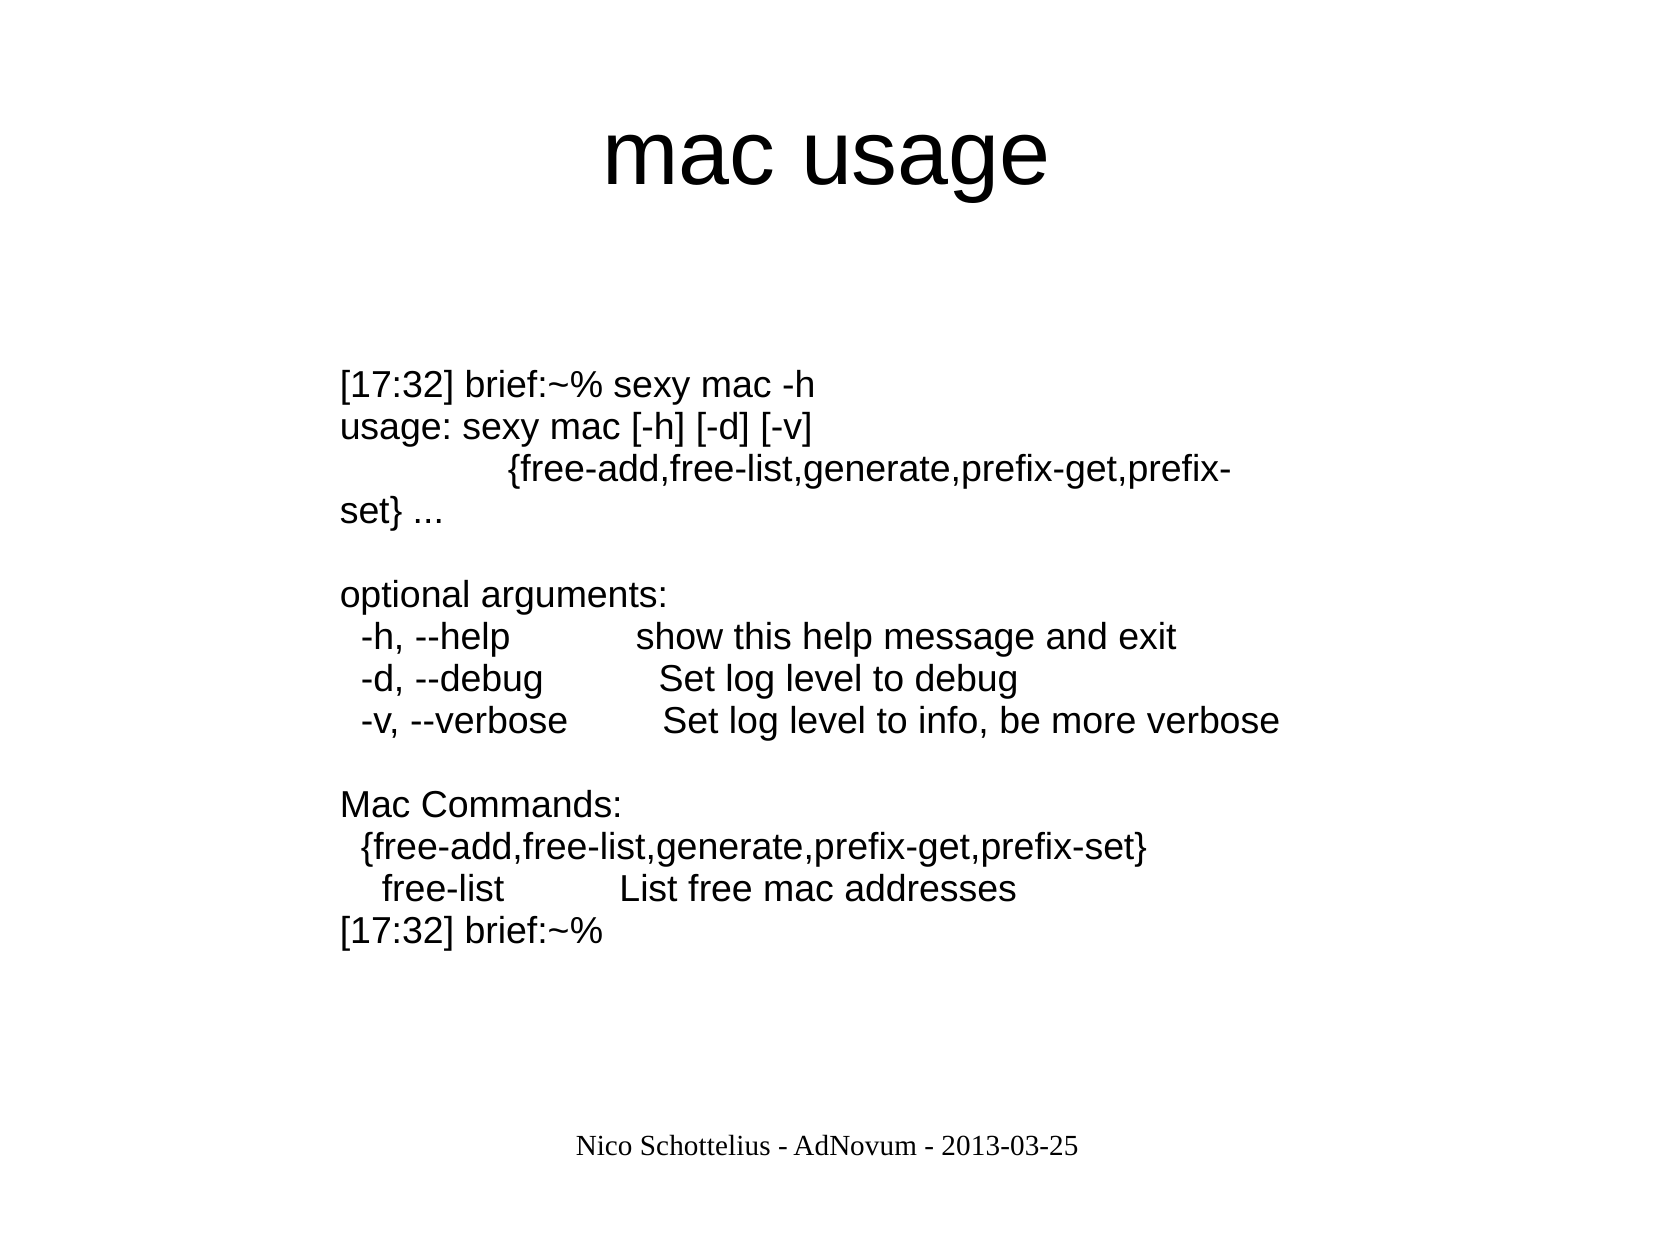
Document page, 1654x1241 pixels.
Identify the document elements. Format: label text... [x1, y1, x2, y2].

text_box [17:32] brief:~% sexy mac -h usage: sexy mac [-h] [-d] [-v] {free-add,free-list,generate,prefix-get,prefix-set} ... optional arguments: -h, --help show this help message and exit -d, --debug Set log level to debug -v, --verbose Set log level to info, be more verbose Mac Commands: {free-add,free-list,generate,prefix-get,prefix-set} free-list List free mac addresses [17:32] brief:~% [325, 356, 1350, 1022]
title mac usage [82, 49, 1571, 257]
